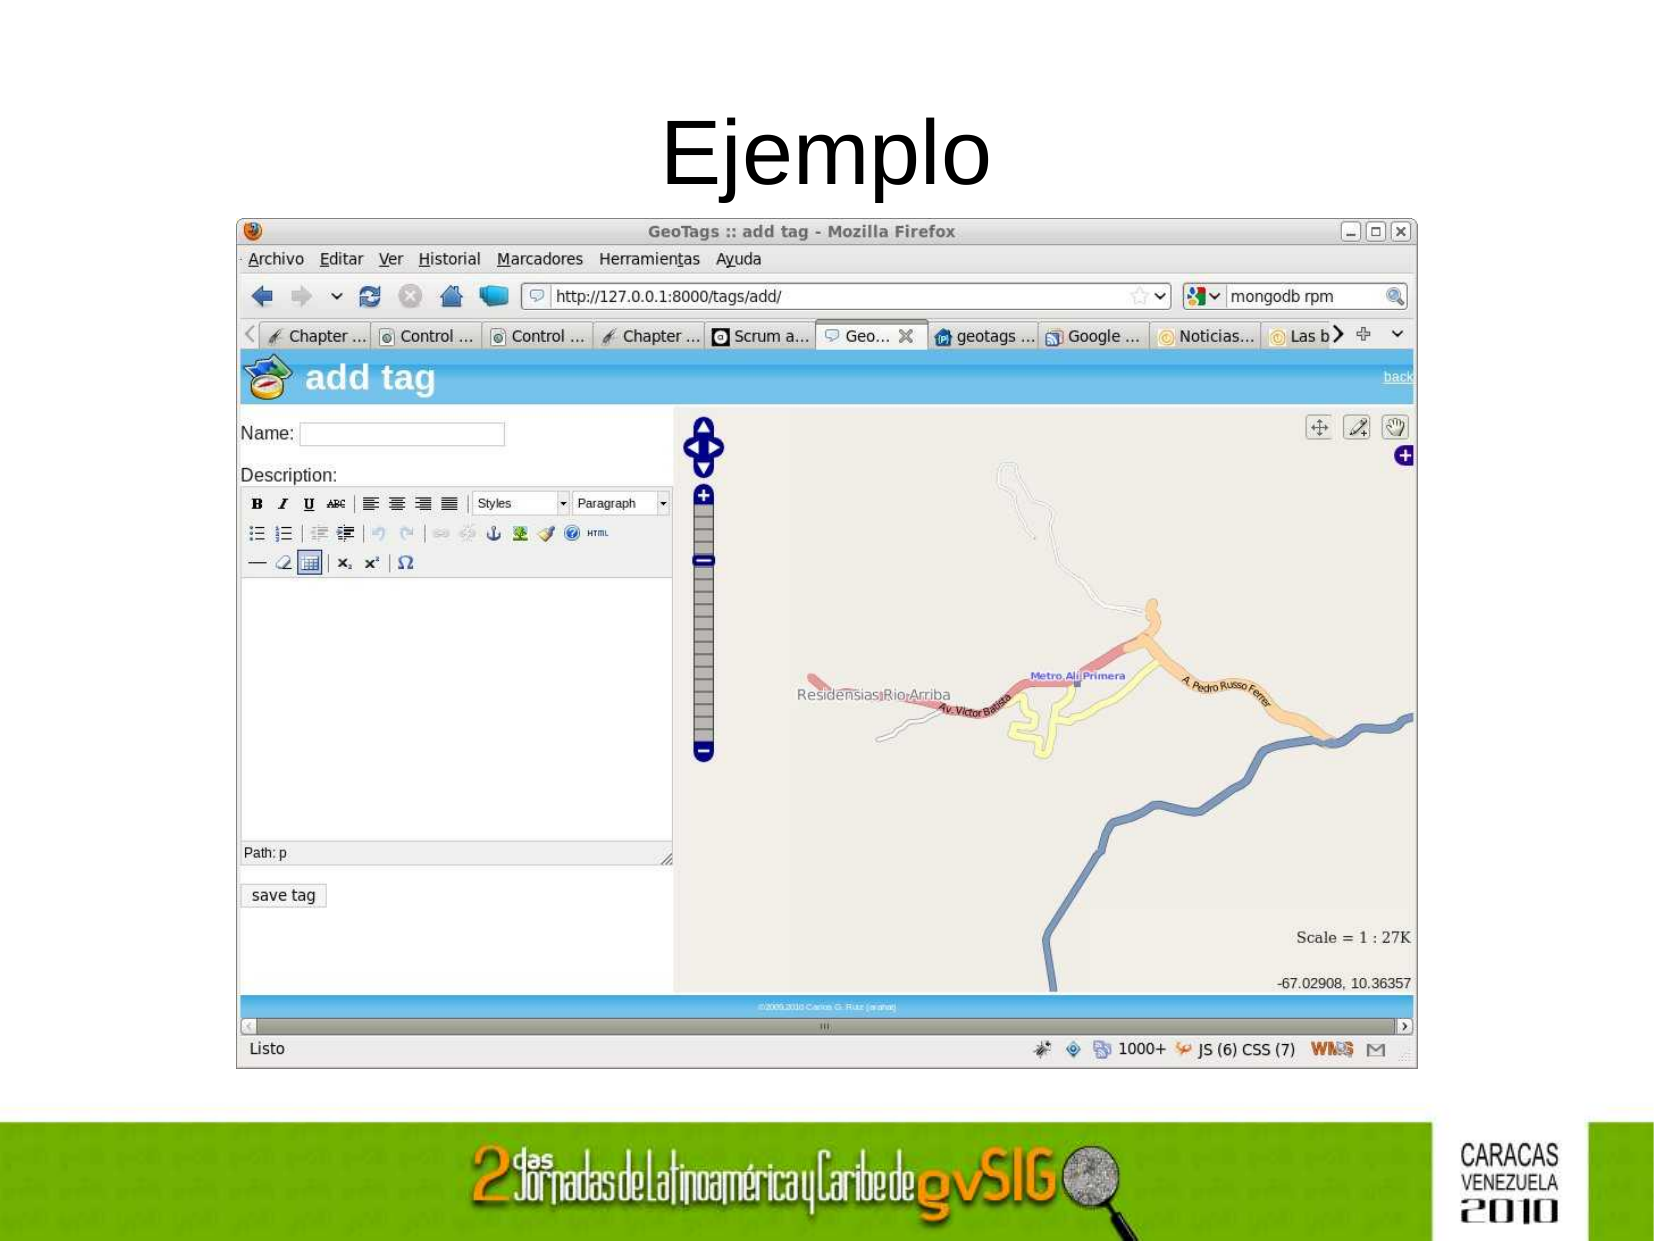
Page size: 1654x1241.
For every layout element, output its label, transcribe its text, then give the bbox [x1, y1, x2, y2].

title Ejemplo [82, 49, 1571, 257]
picture [0, 0, 1654, 1241]
